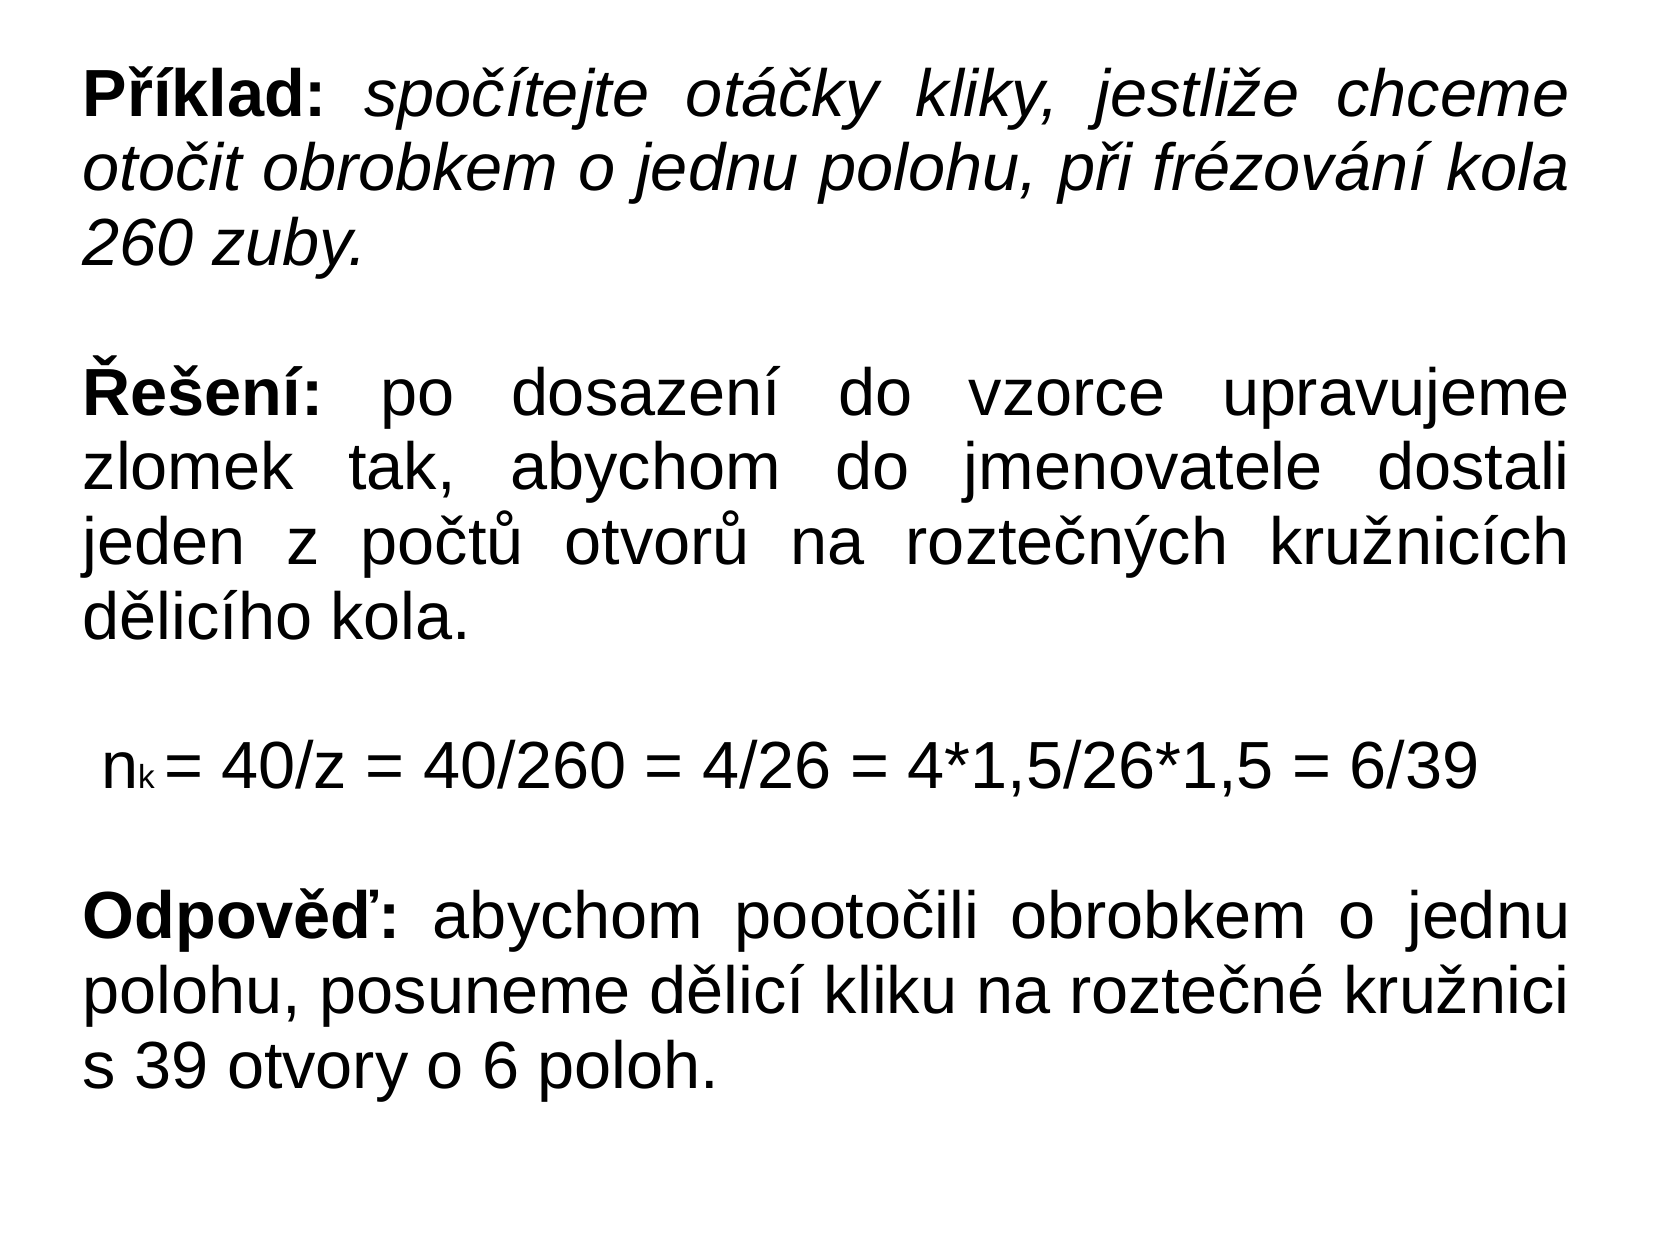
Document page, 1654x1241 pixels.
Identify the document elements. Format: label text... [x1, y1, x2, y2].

subtitle Příklad: spočítejte otáčky kliky, jestliže chceme otočit obrobkem o jednu polohu, při frézování kola 260 zuby. Řešení: po dosazení do vzorce upravujeme zlomek tak, abychom do jmenovatele dostali jeden z počtů otvorů na roztečných kružnicích dělicího kola. nk = 40/z = 40/260 = 4/26 = 4*1,5/26*1,5 = 6/39 Odpověď: abychom pootočili obrobkem o jednu polohu, posuneme dělicí kliku na roztečné kružnici s 39 otvory o 6 poloh. [82, 55, 1571, 1103]
